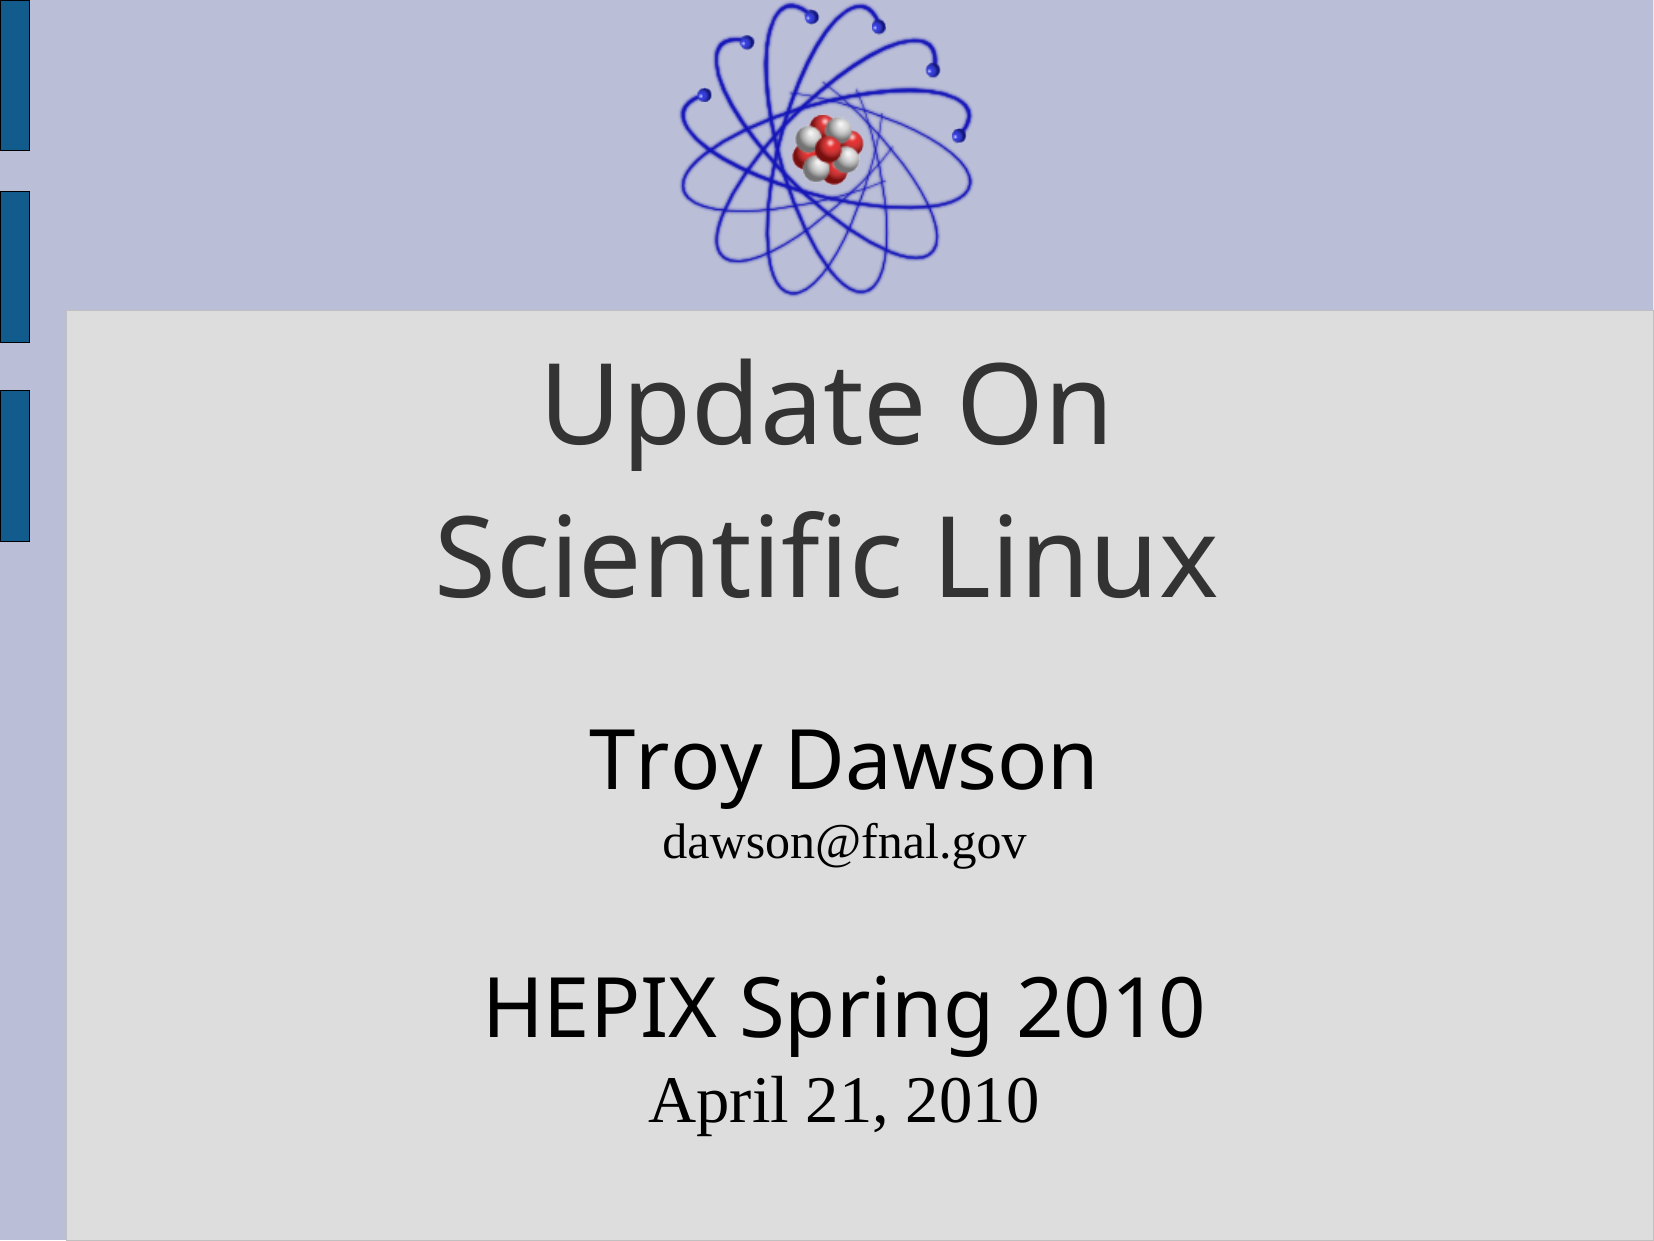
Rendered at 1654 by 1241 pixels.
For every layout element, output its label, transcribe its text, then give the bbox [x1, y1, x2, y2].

picture [676, 0, 977, 301]
subtitle Troy Dawson dawson@fnal.gov HEPIX Spring 2010 April 21, 2010 [82, 675, 1571, 1163]
title Update On Scientific Linux [82, 346, 1571, 609]
